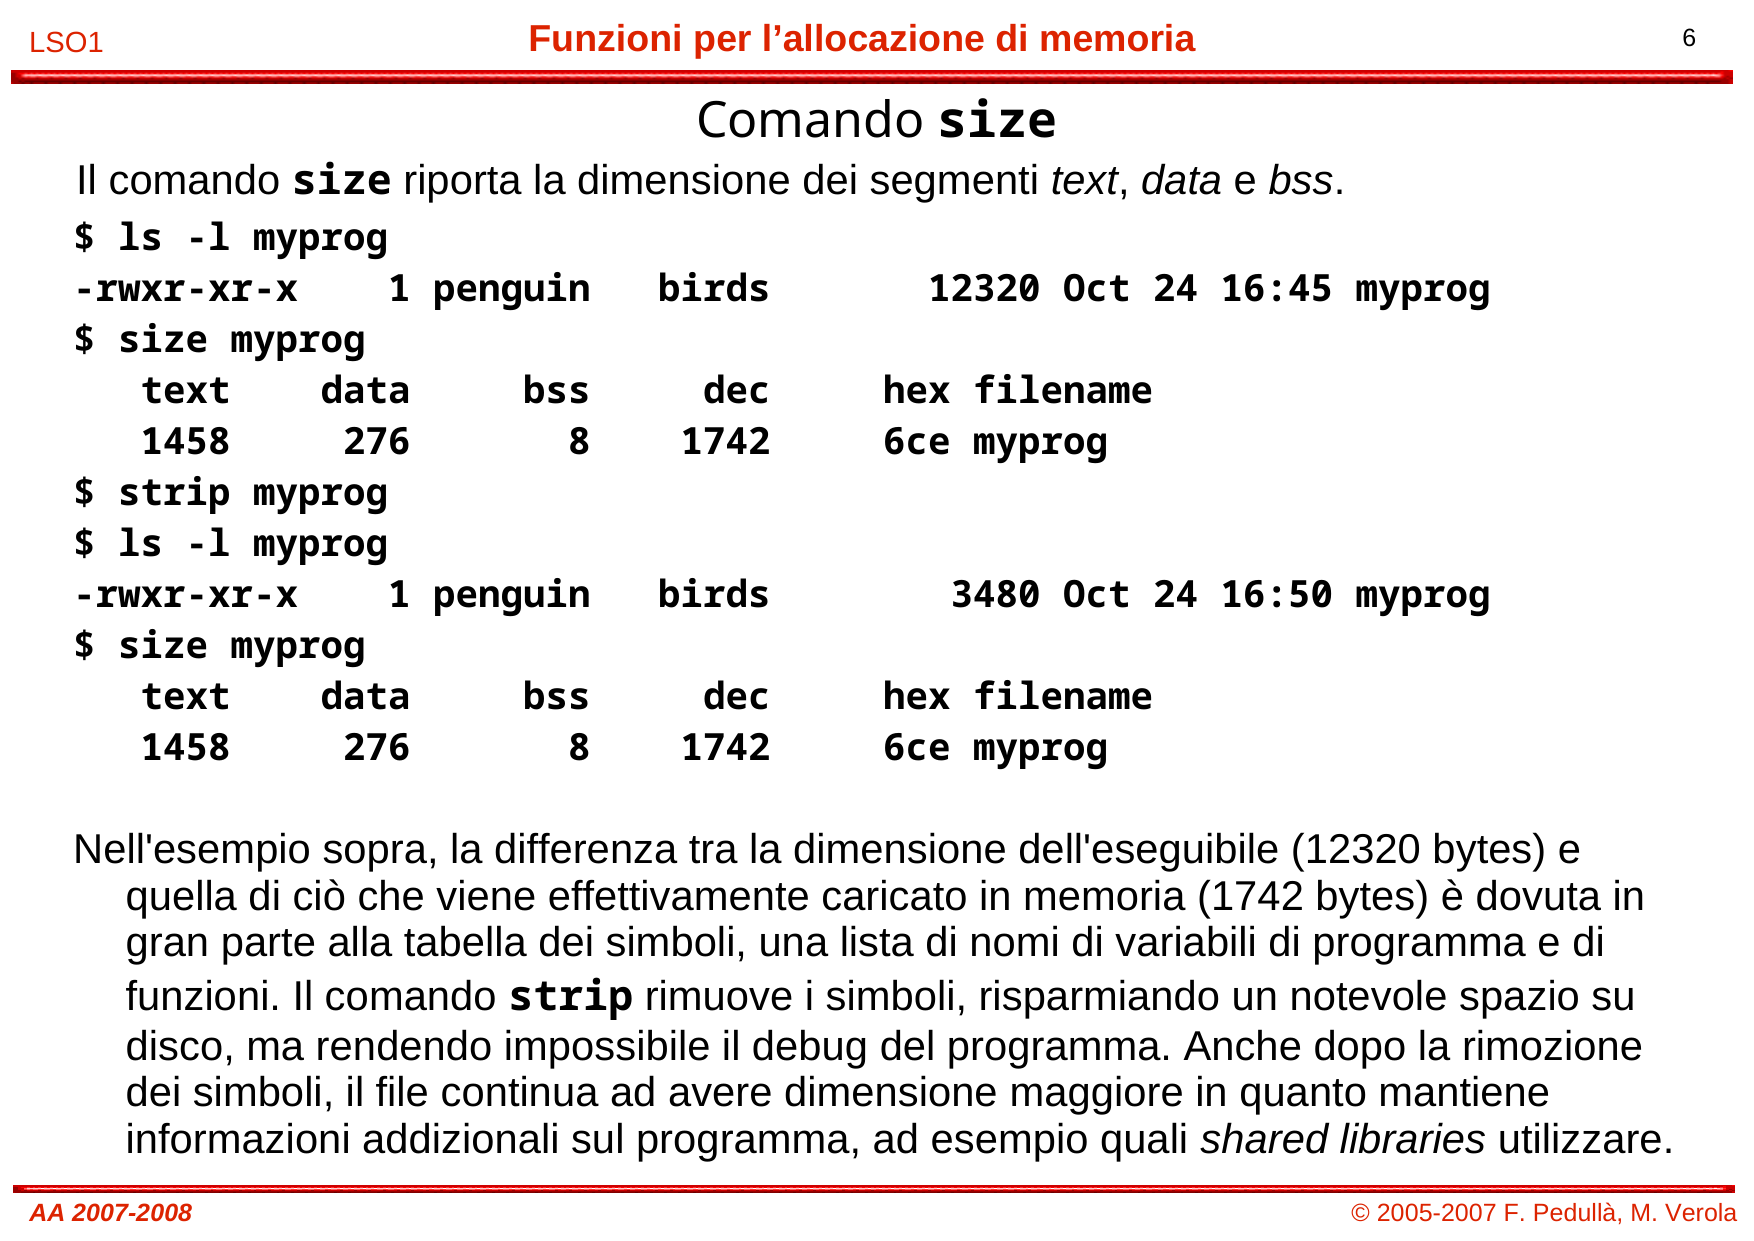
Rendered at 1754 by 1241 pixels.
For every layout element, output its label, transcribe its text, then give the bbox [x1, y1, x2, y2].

list Il comando size riporta la dimensione dei segmenti text, data e bss. $ ls -l myprog -rwxr-xr-x 1 penguin birds 12320 Oct 24 16:45 myprog $ size myprog text data bss dec hex filename 1458 276 8 1742 6ce myprog $ strip myprog $ ls -l myprog -rwxr-xr-x 1 penguin birds 3480 Oct 24 16:50 myprog $ size myprog text data bss dec hex filename 1458 276 8 1742 6ce myprog Nell'esempio sopra, la differenza tra la dimensione dell'eseguibile (12320 bytes) e quella di ciò che viene effettivamente caricato in memoria (1742 bytes) è dovuta in gran parte alla tabella dei simboli, una lista di nomi di variabili di programma e di funzioni. Il comando strip rimuove i simboli, risparmiando un notevole spazio su disco, ma rendendo impossibile il debug del programma. Anche dopo la rimozione dei simboli, il file continua ad avere dimensione maggiore in quanto mantiene informazioni addizionali sul programma, ad esempio quali shared libraries utilizzare. [58, 141, 1696, 1186]
picture [11, 70, 1733, 84]
picture [13, 1185, 1735, 1193]
title Comando size [409, 72, 1345, 141]
